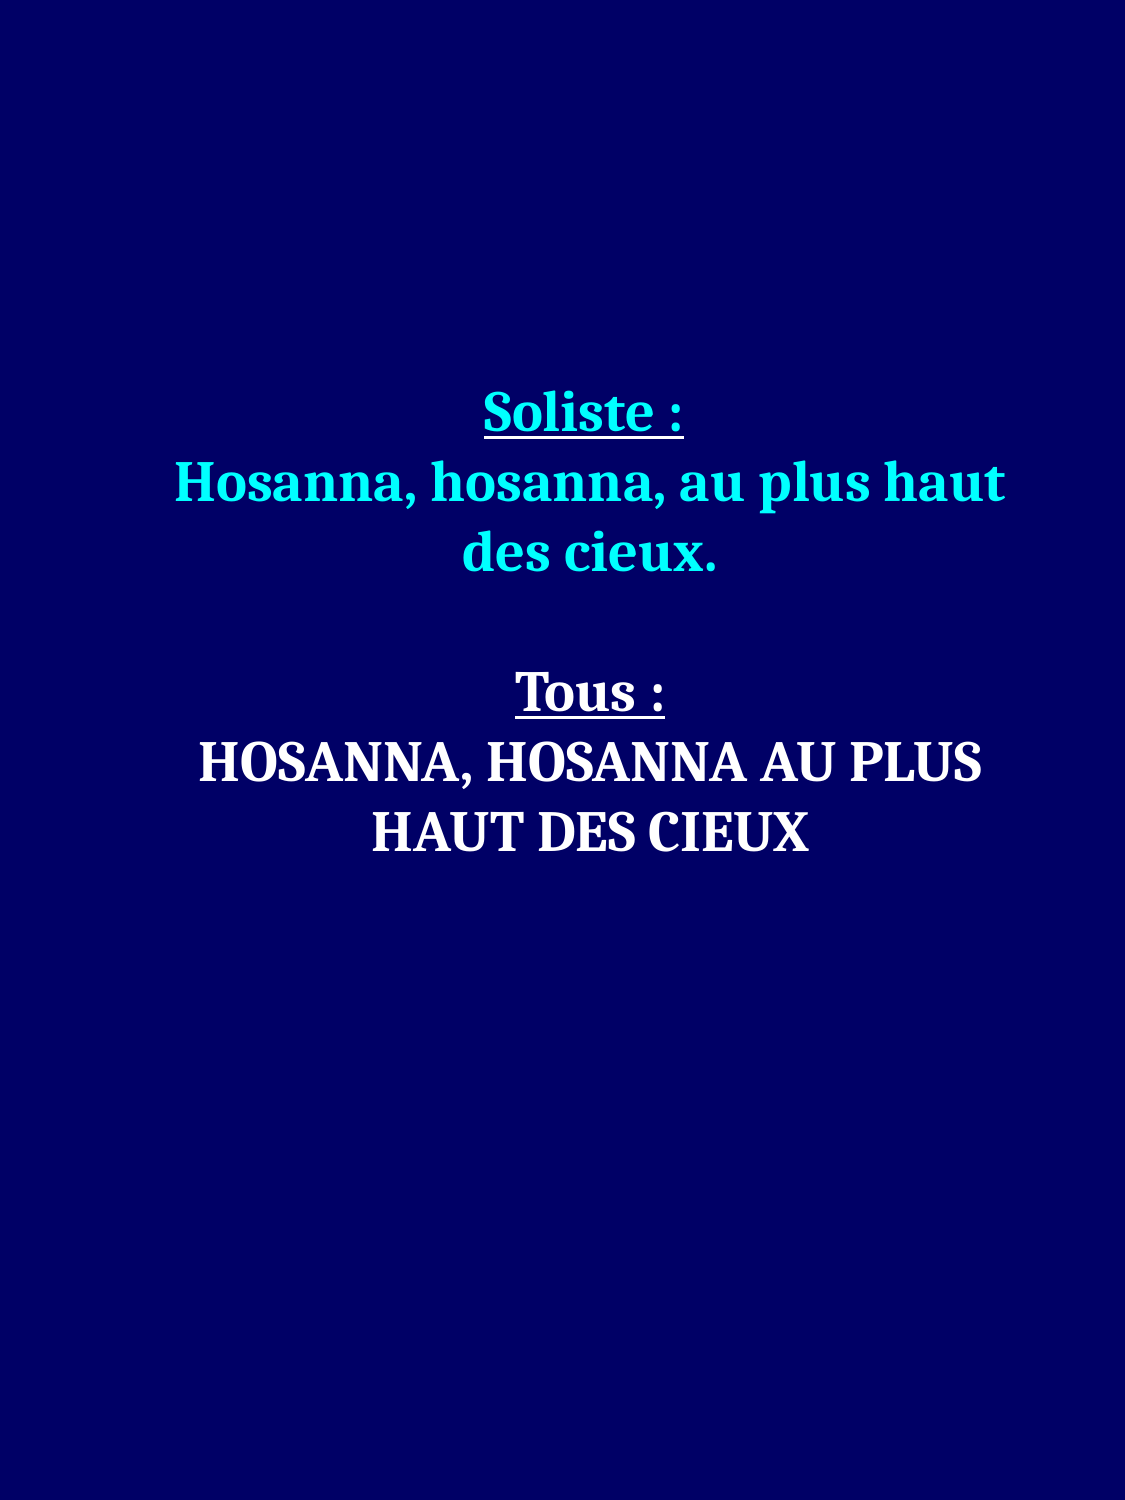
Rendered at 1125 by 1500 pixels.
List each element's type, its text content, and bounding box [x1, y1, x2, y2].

text_box Soliste : Hosanna, hosanna, au plus haut des cieux. Tous : HOSANNA, HOSANNA AU PLUS HAUT DES CIEUX [153, 366, 1028, 870]
